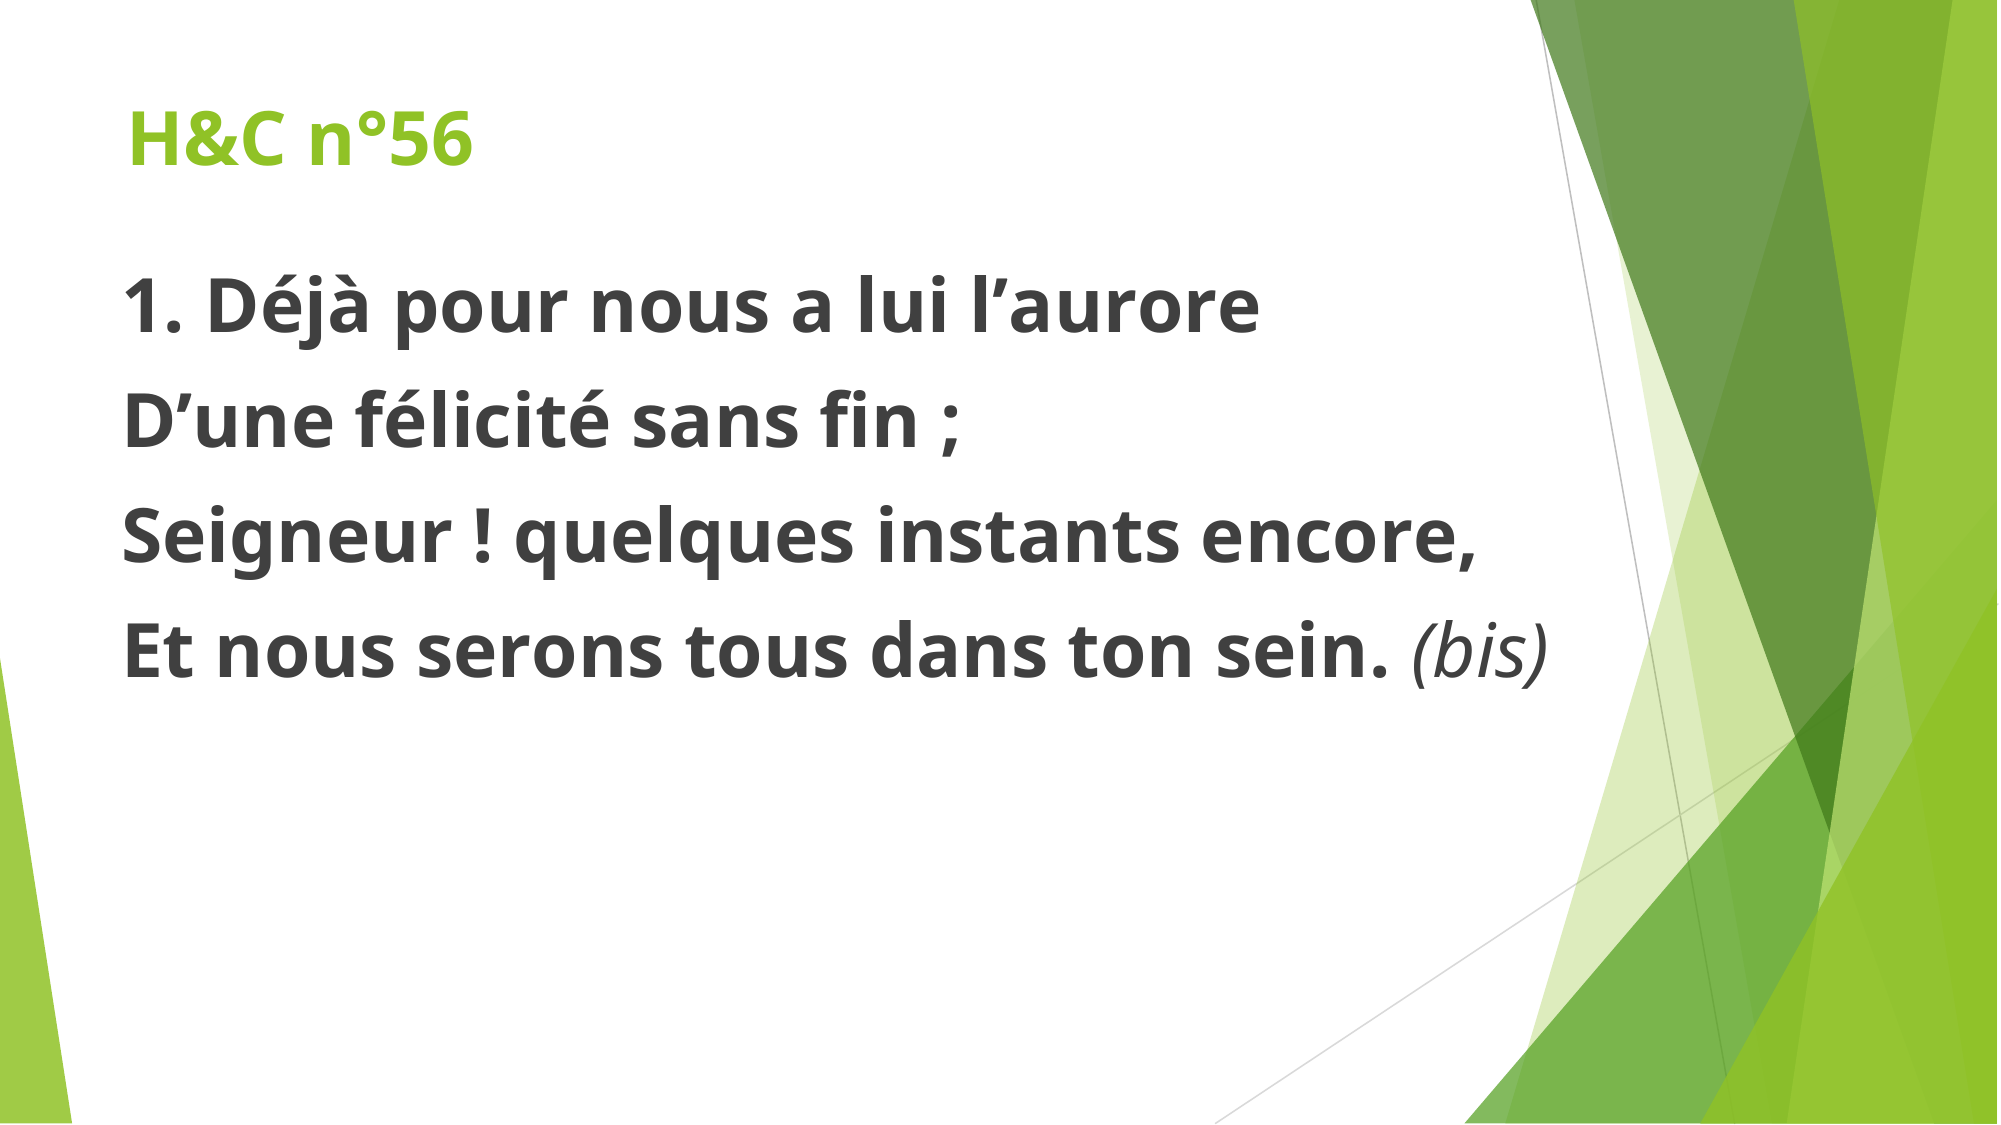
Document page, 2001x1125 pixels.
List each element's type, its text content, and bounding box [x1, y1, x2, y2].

text_box H&C n°56 [111, 82, 1522, 201]
text_box 1. Déjà pour nous a lui l’aurore D’une félicité sans fin ; Seigneur ! quelques instants encore, Et nous serons tous dans ton sein. (bis) [106, 236, 1973, 1037]
